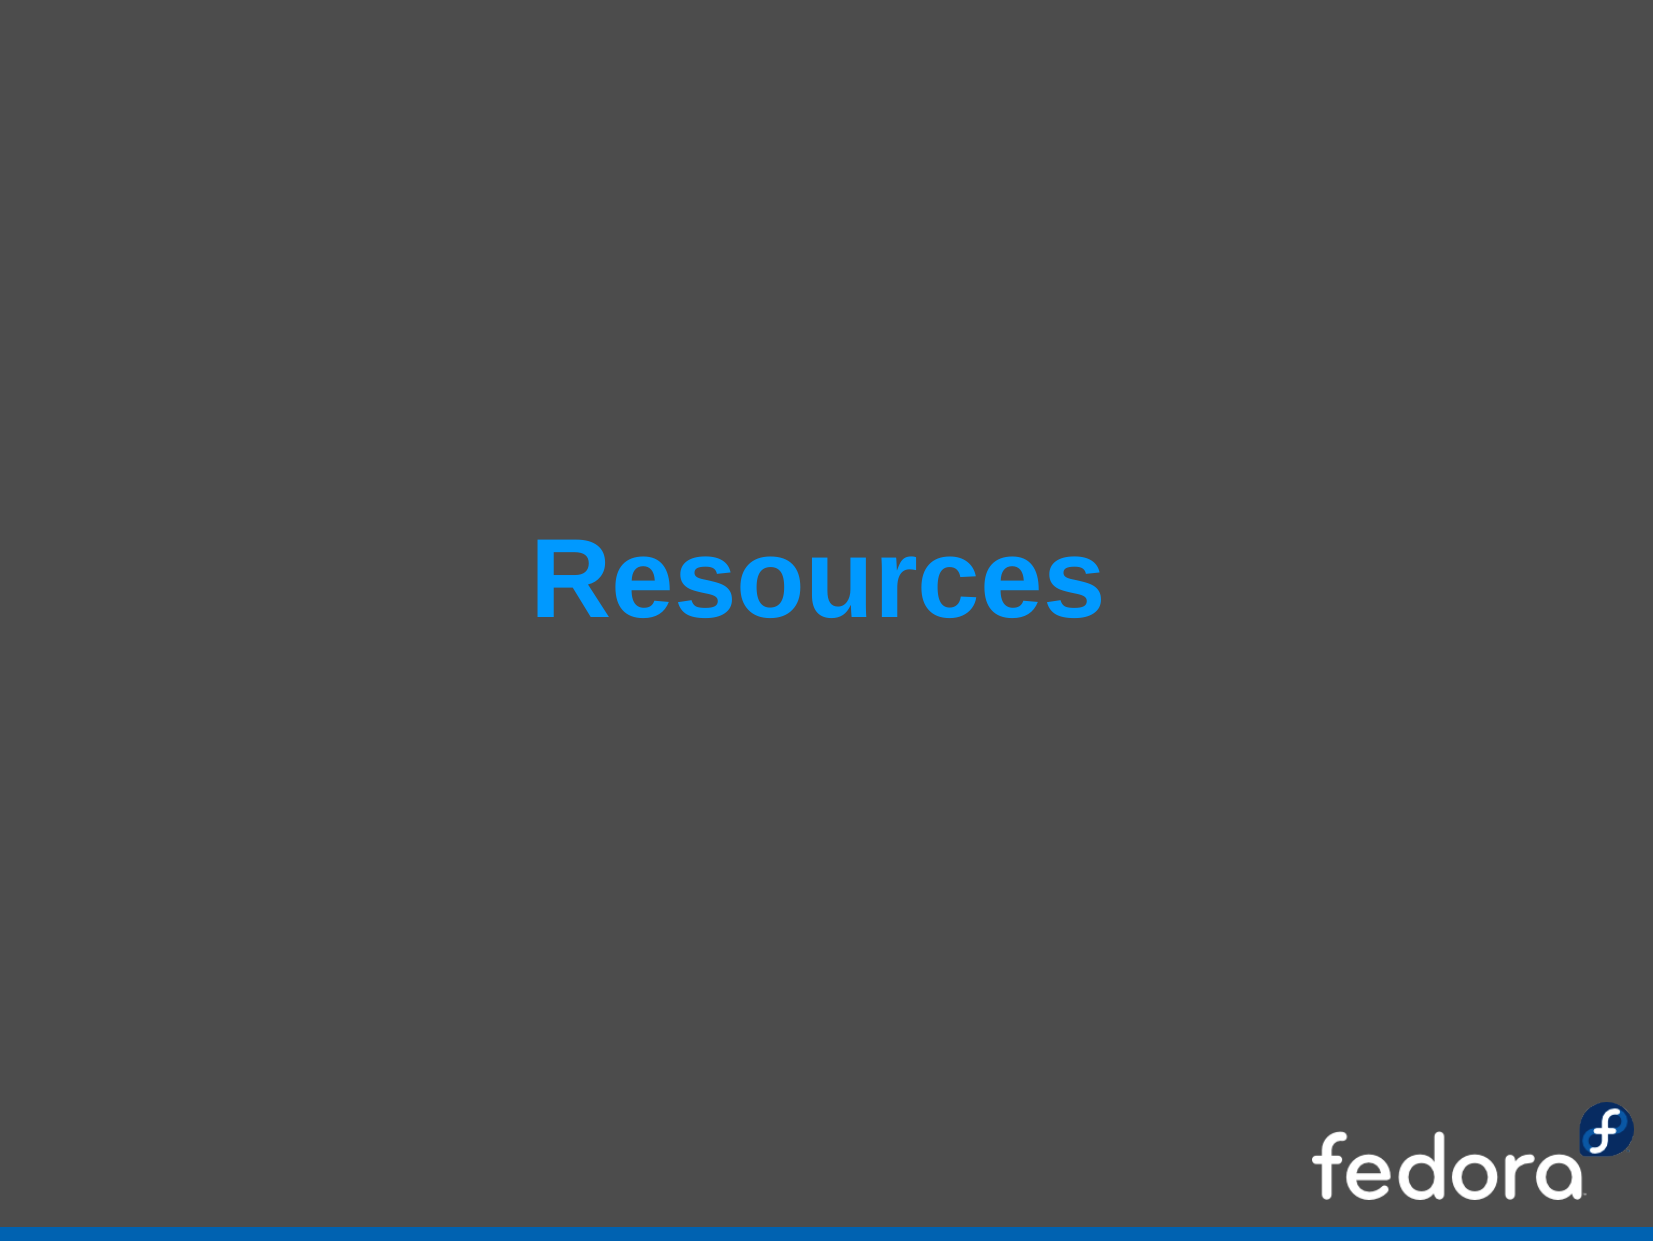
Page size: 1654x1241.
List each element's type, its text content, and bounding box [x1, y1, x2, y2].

title Resources [112, 82, 1524, 1075]
picture [1312, 1102, 1634, 1200]
